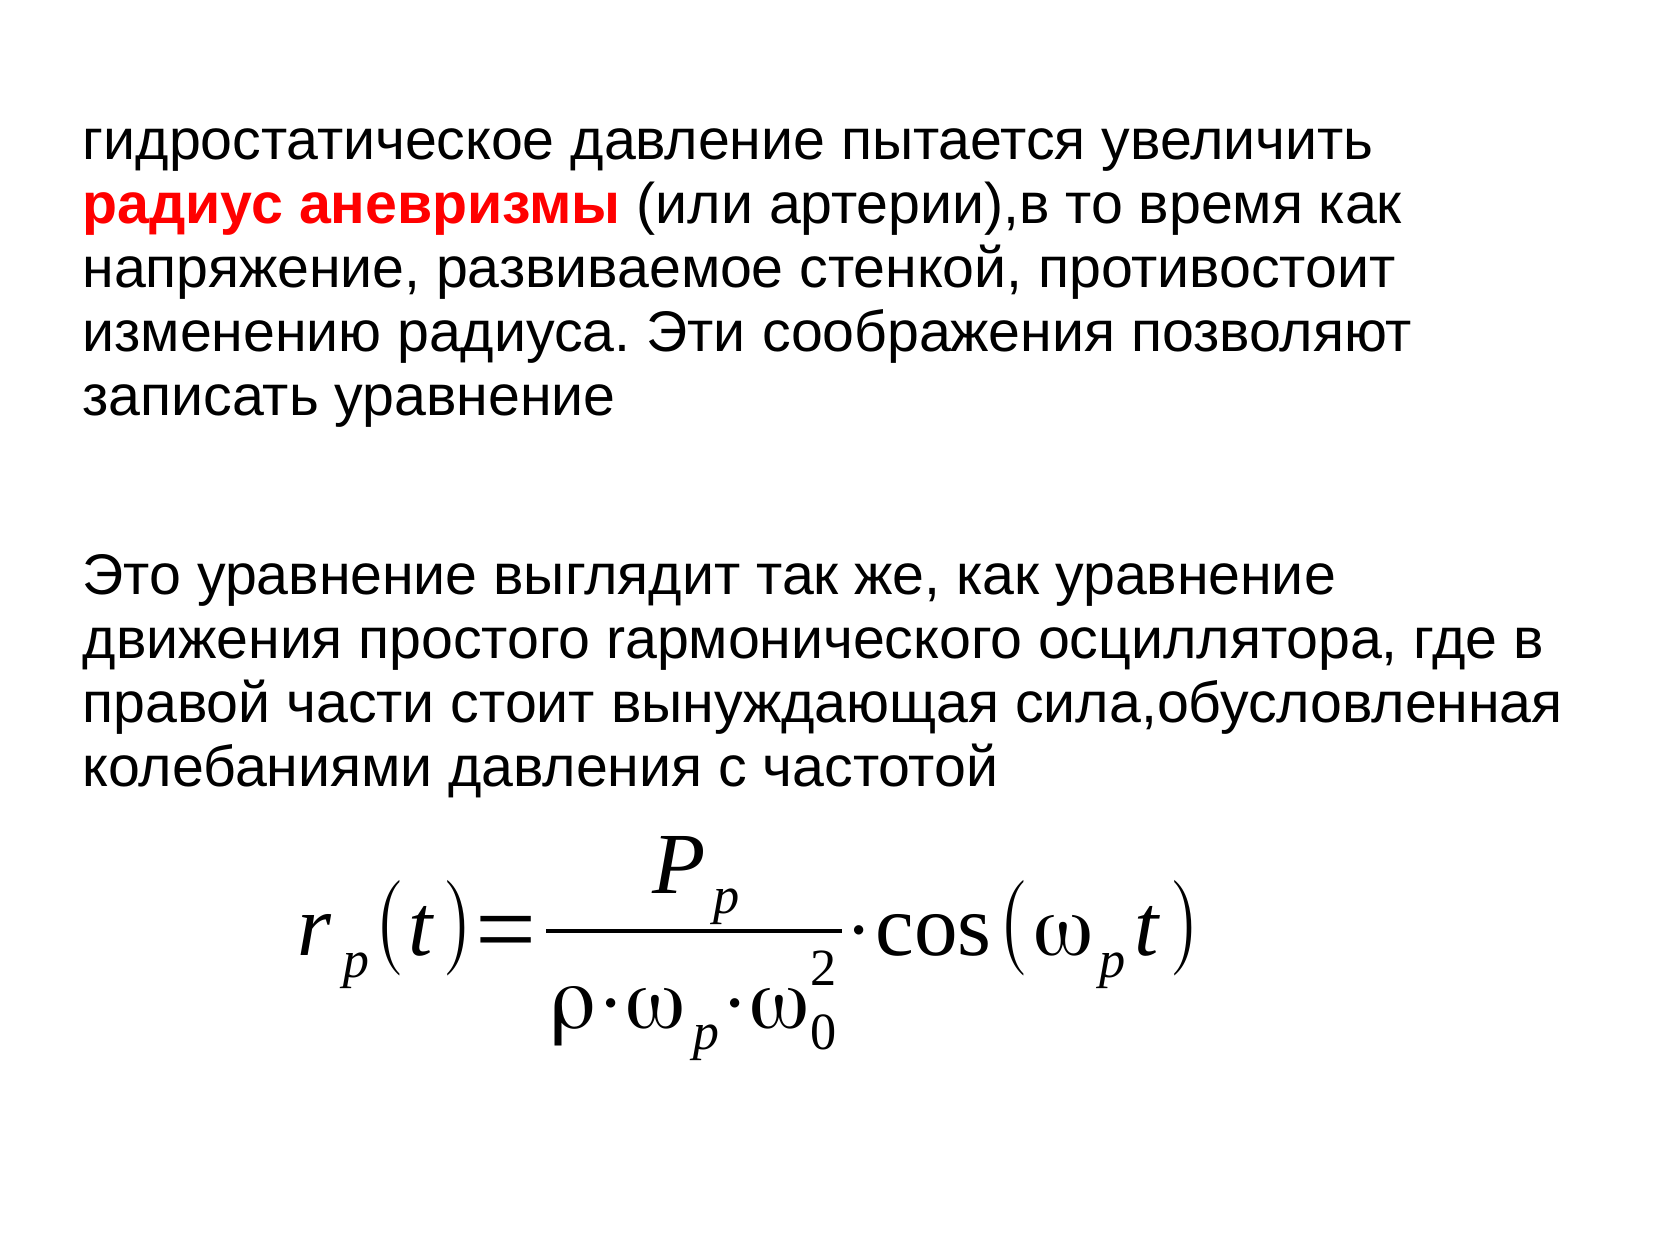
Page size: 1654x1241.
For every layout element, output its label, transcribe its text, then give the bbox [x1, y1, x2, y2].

chart [291, 814, 1205, 1061]
list гидростатическое давление пытается увеличить радиус аневризмы (или артерии),в то время как напряжение, развиваемое стенкой, противостоит изменению paдиуса. Эти соображения позволяют записать уравнение Это уравнение выглядит так же, как уравнение движения проcтого rармонического осциллятора, где в правой части стоит вынуждающая сила,обусловленная колебаниями давления с частотой [82, 107, 1571, 827]
